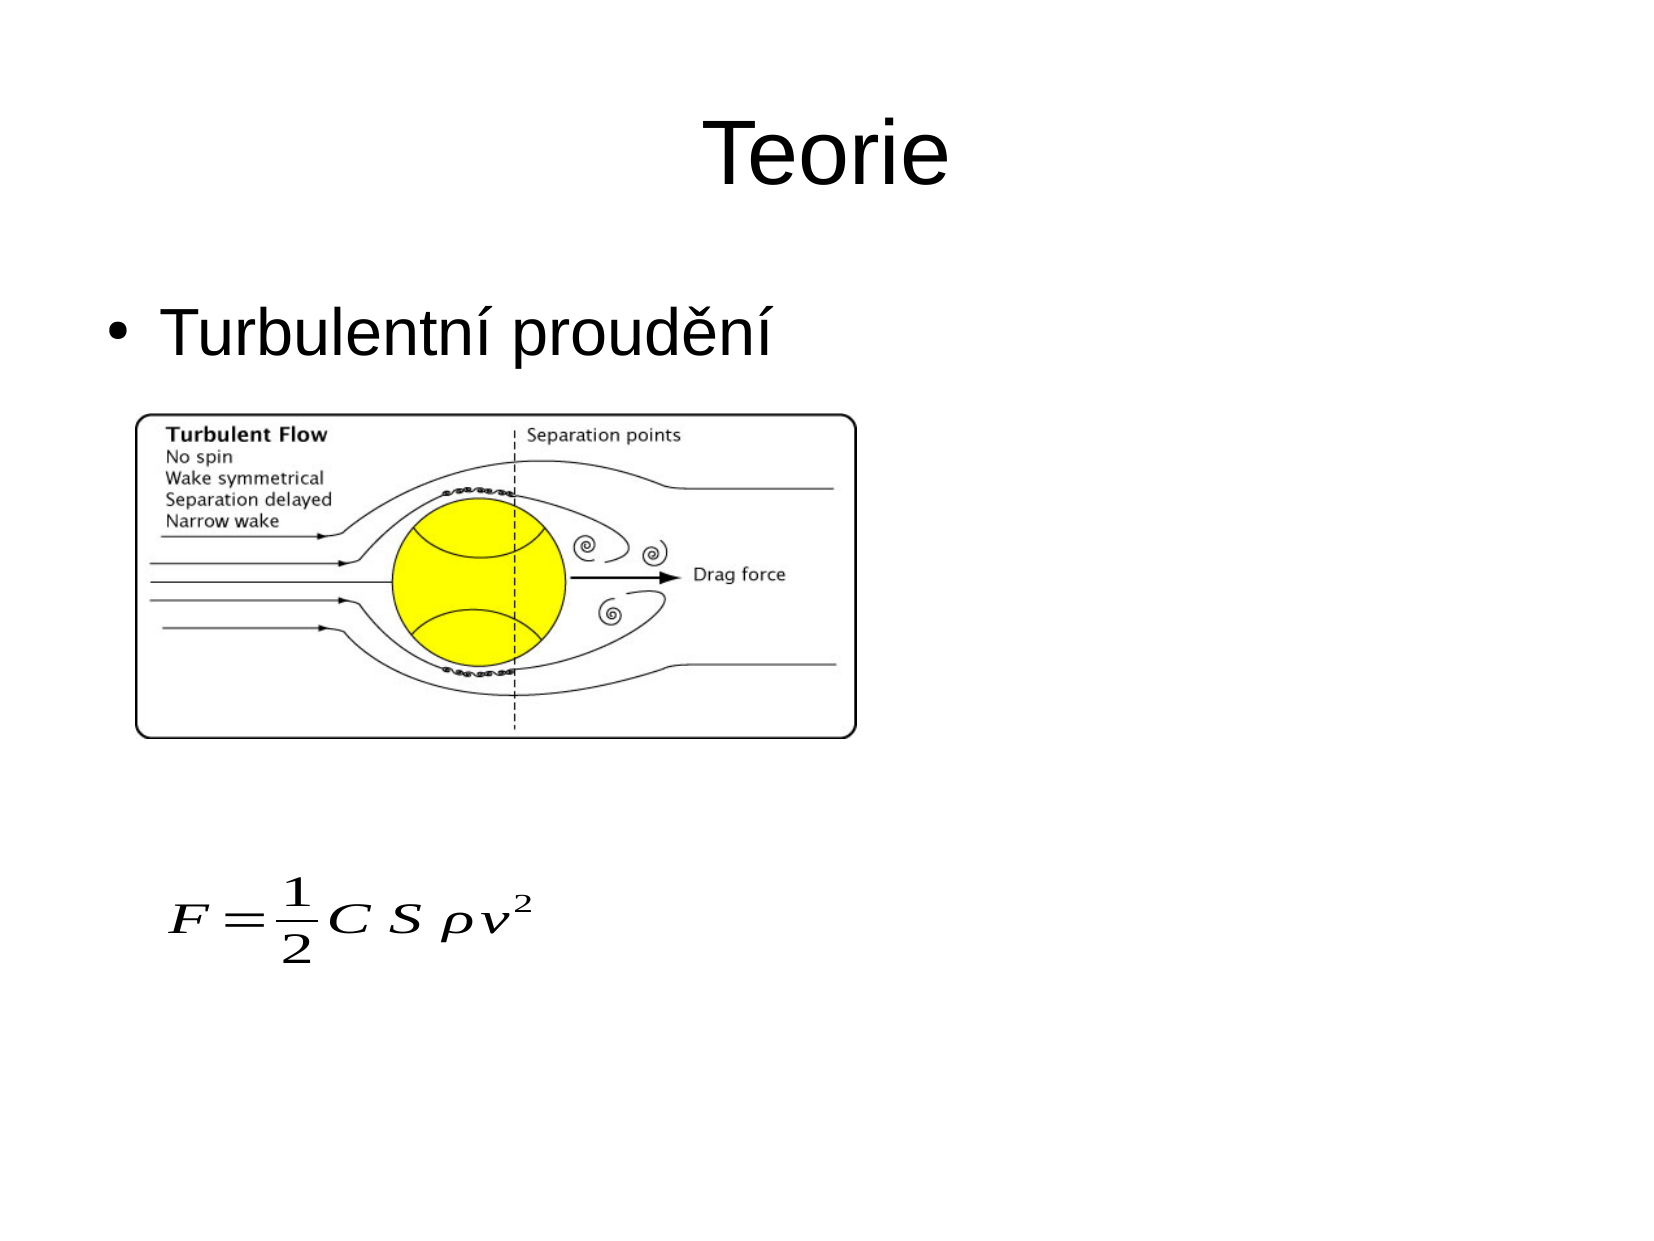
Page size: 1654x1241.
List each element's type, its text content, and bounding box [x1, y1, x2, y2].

picture [135, 413, 857, 739]
chart [147, 868, 551, 975]
title Teorie [82, 49, 1571, 257]
list Turbulentní proudění [88, 295, 1577, 686]
